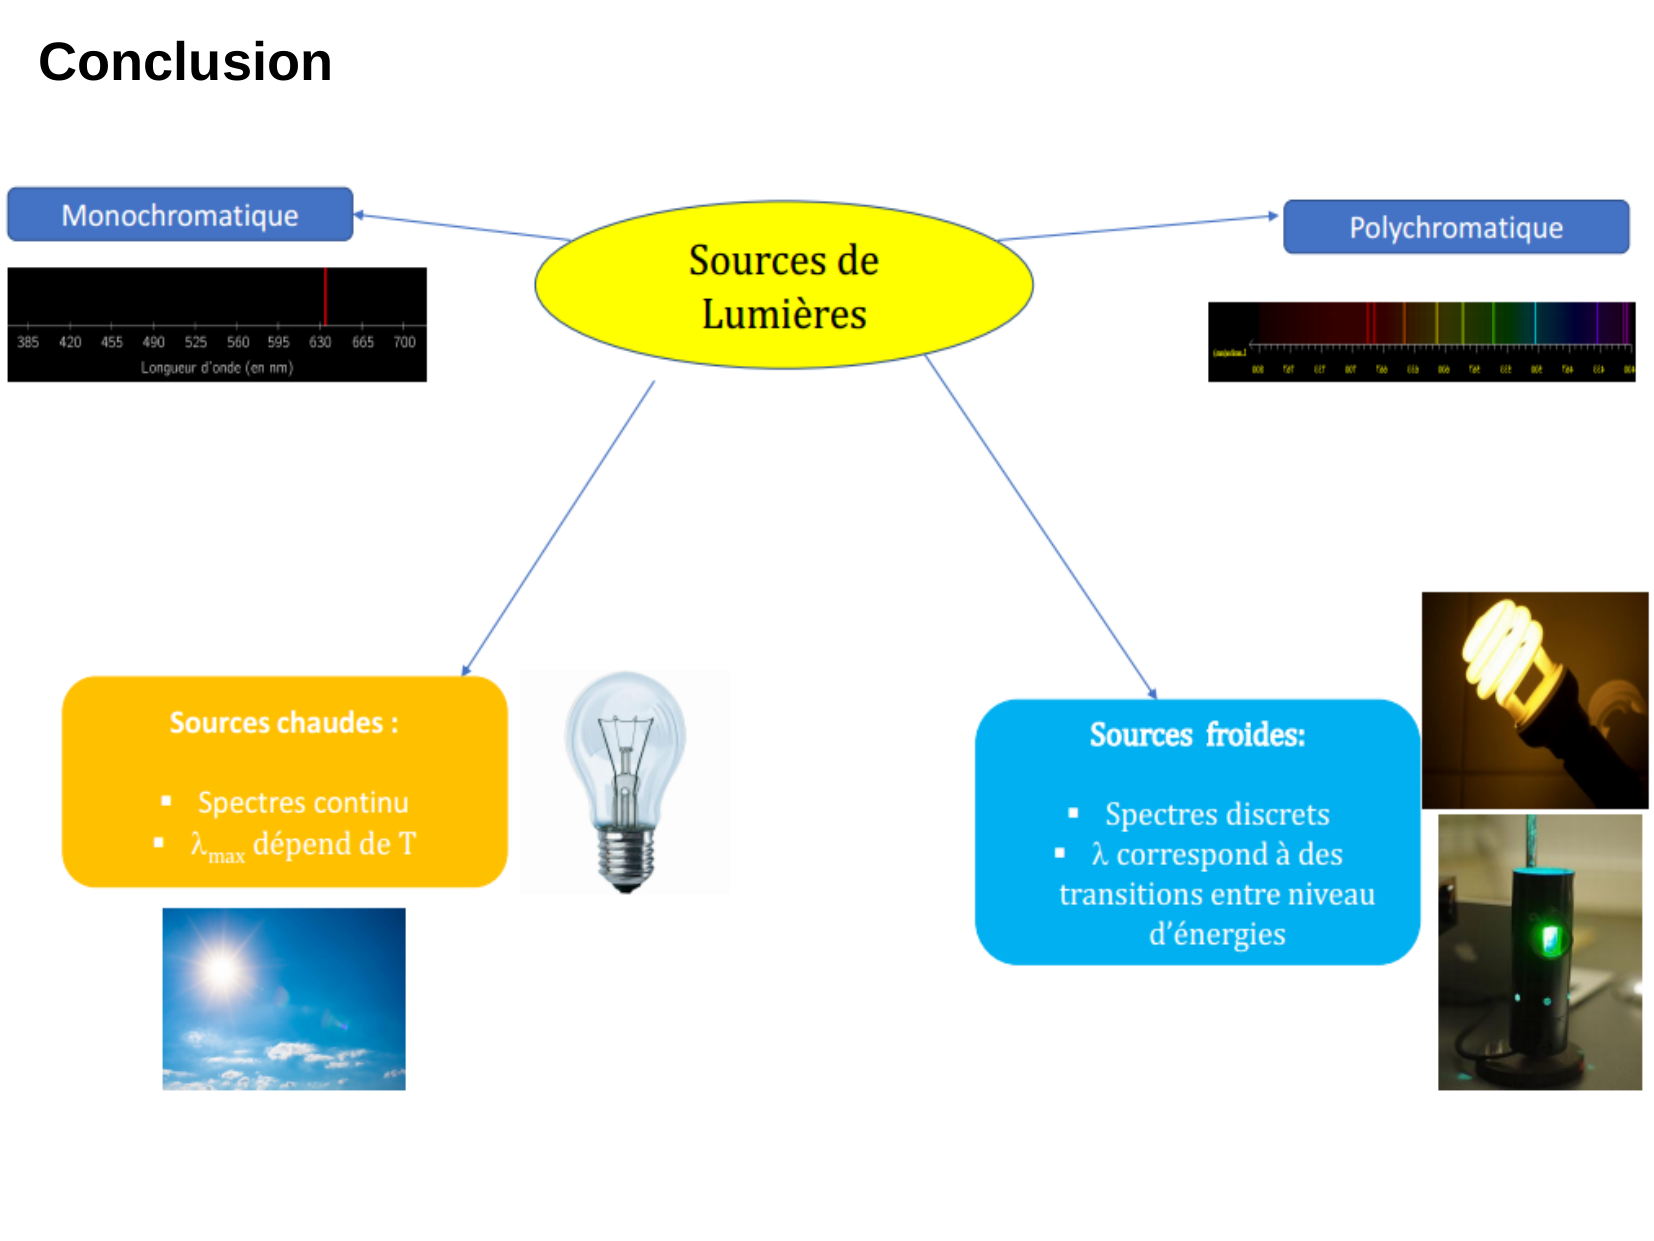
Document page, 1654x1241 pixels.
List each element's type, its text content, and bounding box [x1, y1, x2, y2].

picture [0, 141, 1654, 1123]
text_box Conclusion [23, 23, 851, 101]
